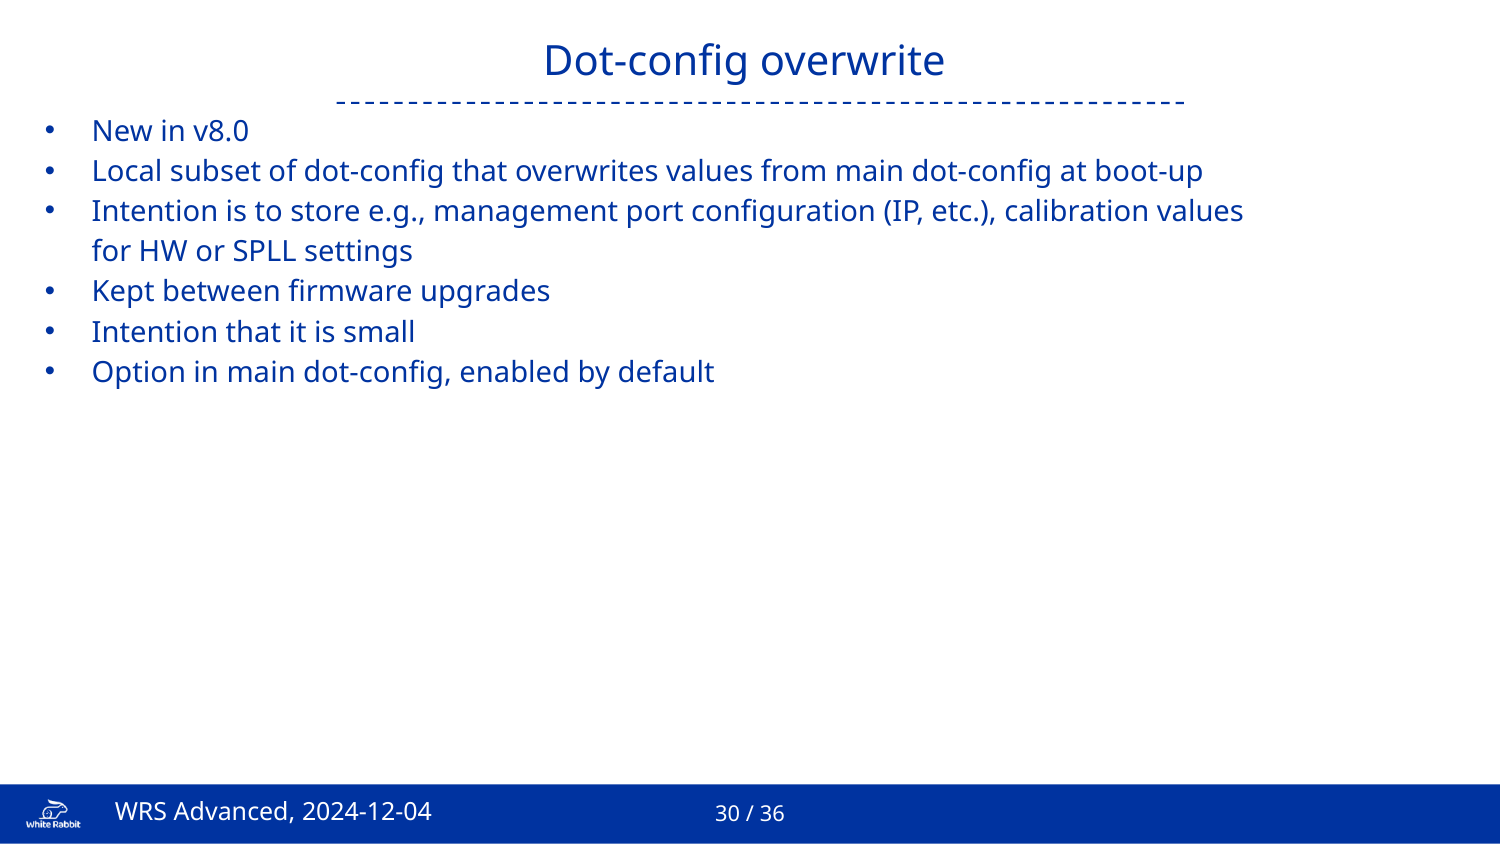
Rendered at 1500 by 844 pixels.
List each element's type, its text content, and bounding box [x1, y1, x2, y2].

slide_number <number> / 36 [0, 791, 1500, 837]
text_box New in v8.0 Local subset of dot-config that overwrites values from main dot-config at boot-up Intention is to store e.g., management port configuration (IP, etc.), calibration values for HW or SPLL settings Kept between firmware upgrades Intention that it is small Option in main dot-config, enabled by default [30, 99, 1300, 396]
title Dot-config overwrite [0, 0, 1500, 117]
